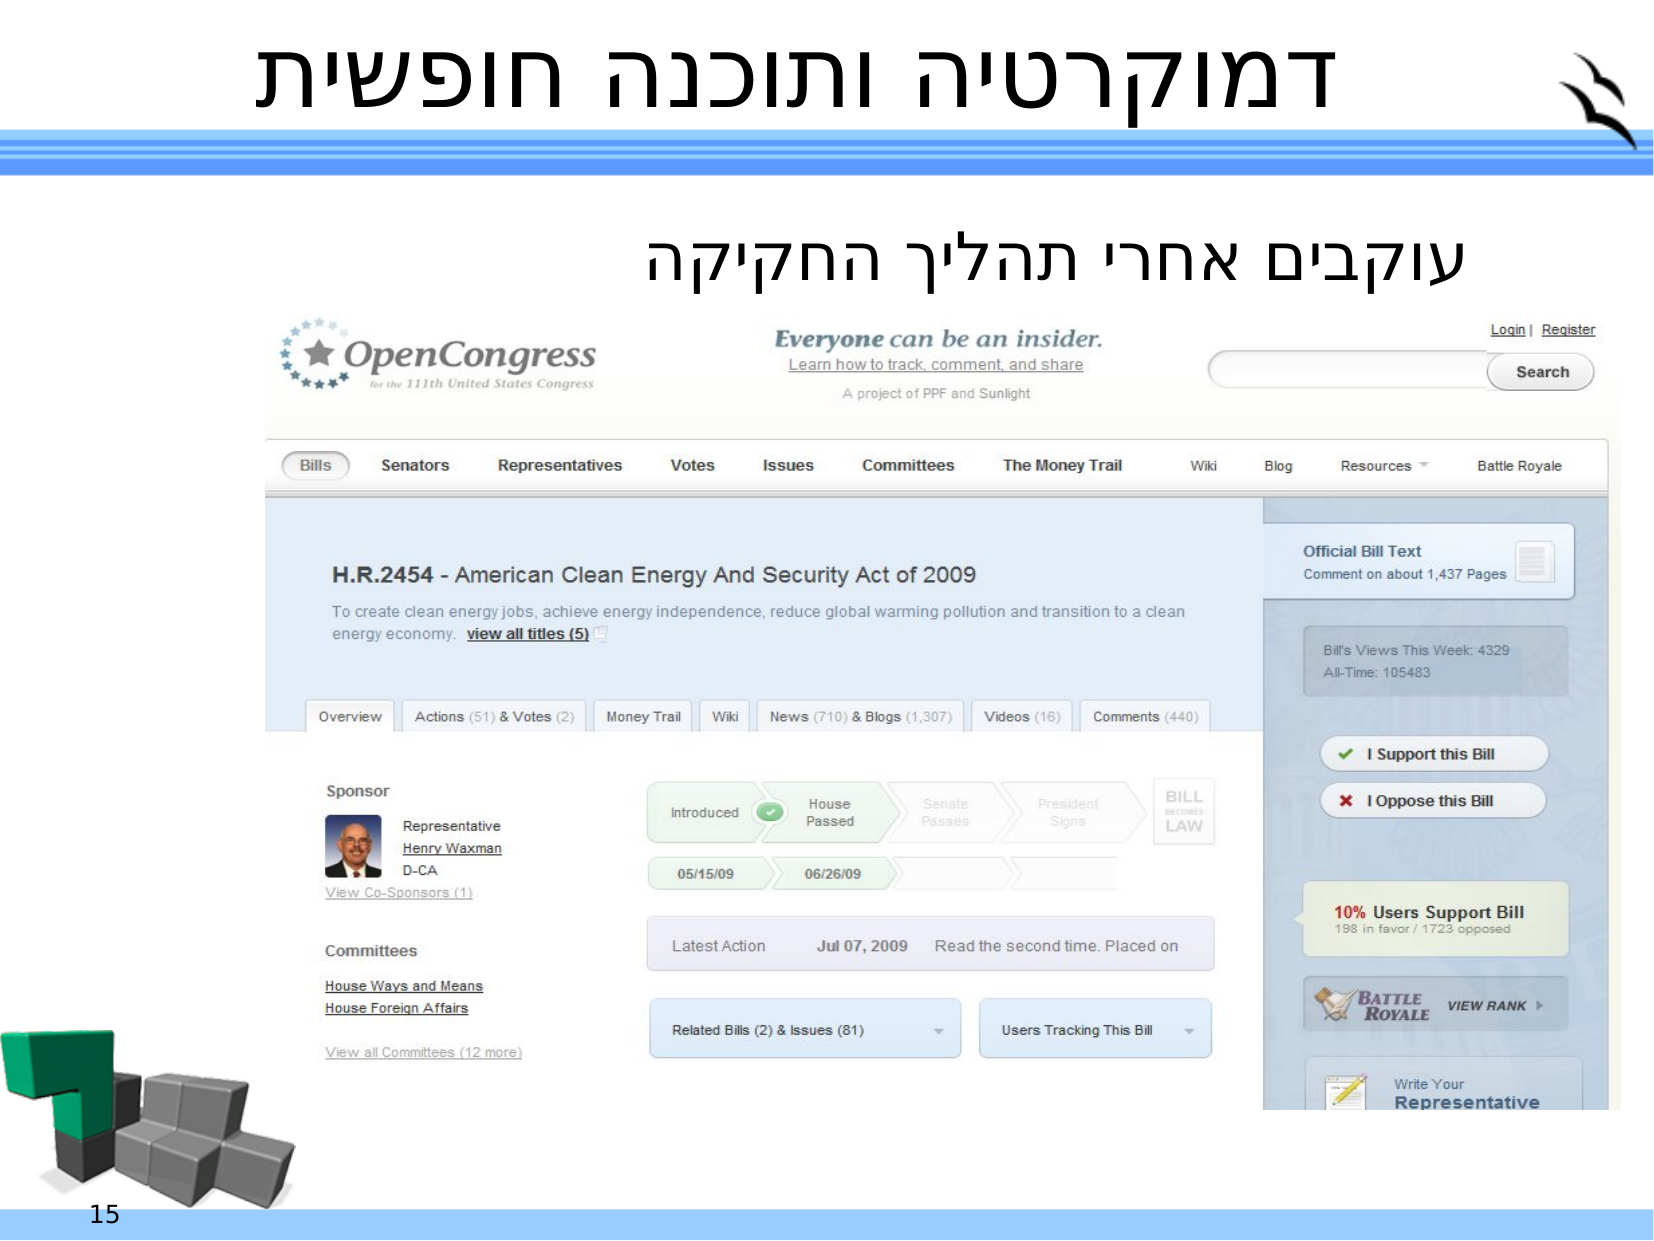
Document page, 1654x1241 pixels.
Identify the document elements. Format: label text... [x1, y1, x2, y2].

picture [0, 1030, 296, 1211]
picture [265, 295, 1621, 1110]
list עוקבים אחרי תהליך החקיקה [75, 218, 1488, 1174]
title דמוקרטיה ותוכנה חופשית [92, 19, 1505, 126]
picture [0, 47, 1654, 180]
